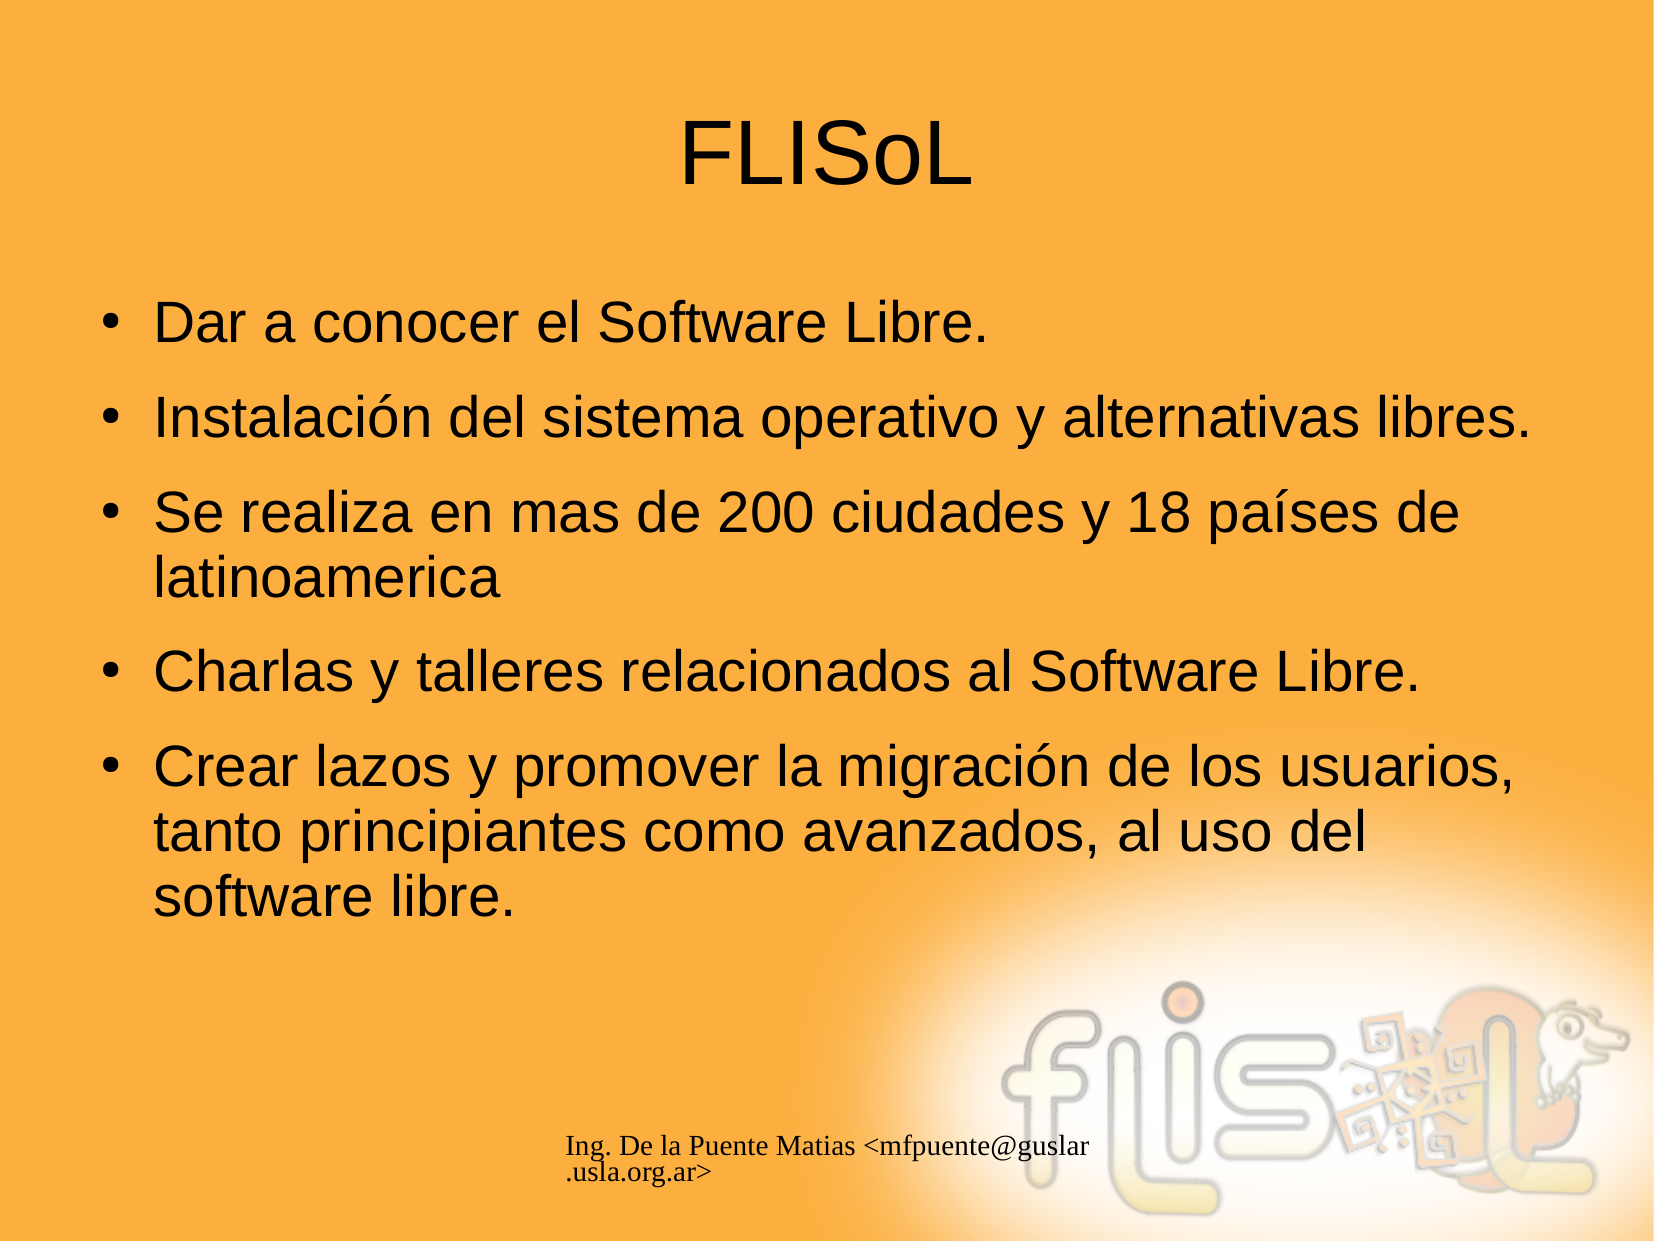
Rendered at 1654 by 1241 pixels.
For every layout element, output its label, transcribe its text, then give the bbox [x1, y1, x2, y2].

list Dar a conocer el Software Libre. Instalación del sistema operativo y alternativas libres. Se realiza en mas de 200 ciudades y 18 países de latinoamerica Charlas y talleres relacionados al Software Libre. Crear lazos y promover la migración de los usuarios, tanto principiantes como avanzados, al uso del software libre. [82, 290, 1571, 1094]
picture [0, 0, 1654, 1241]
title FLISoL [82, 56, 1571, 250]
